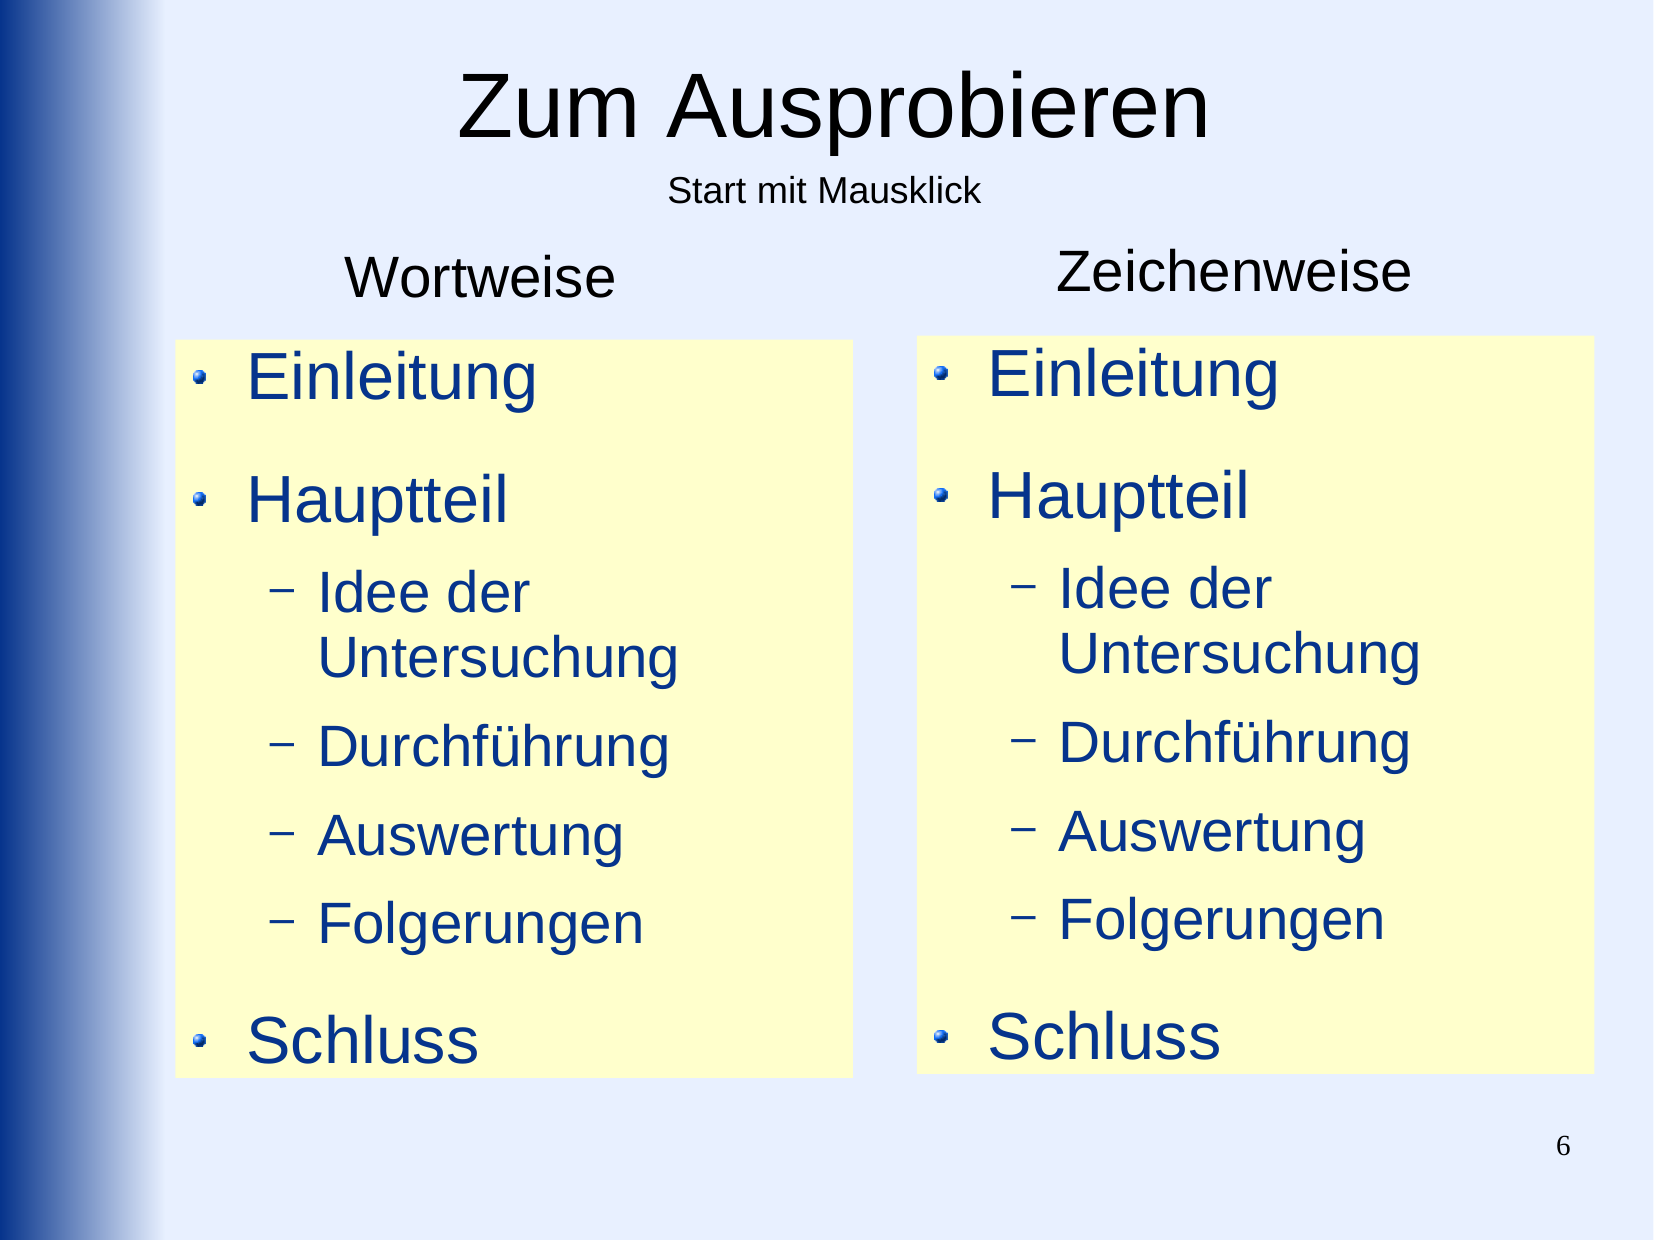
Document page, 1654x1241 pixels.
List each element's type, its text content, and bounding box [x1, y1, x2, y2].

list Einleitung Hauptteil Idee der Untersuchung Durchführung Auswertung Folgerungen Schluss [916, 335, 1595, 1073]
text_box Start mit Mausklick [652, 161, 998, 219]
list Einleitung Hauptteil Idee der Untersuchung Durchführung Auswertung Folgerungen Schluss [175, 339, 853, 1077]
title Zum Ausprobieren [0, 1, 1654, 210]
text_box Zeichenweise [1041, 231, 1495, 311]
text_box Wortweise [329, 236, 689, 317]
